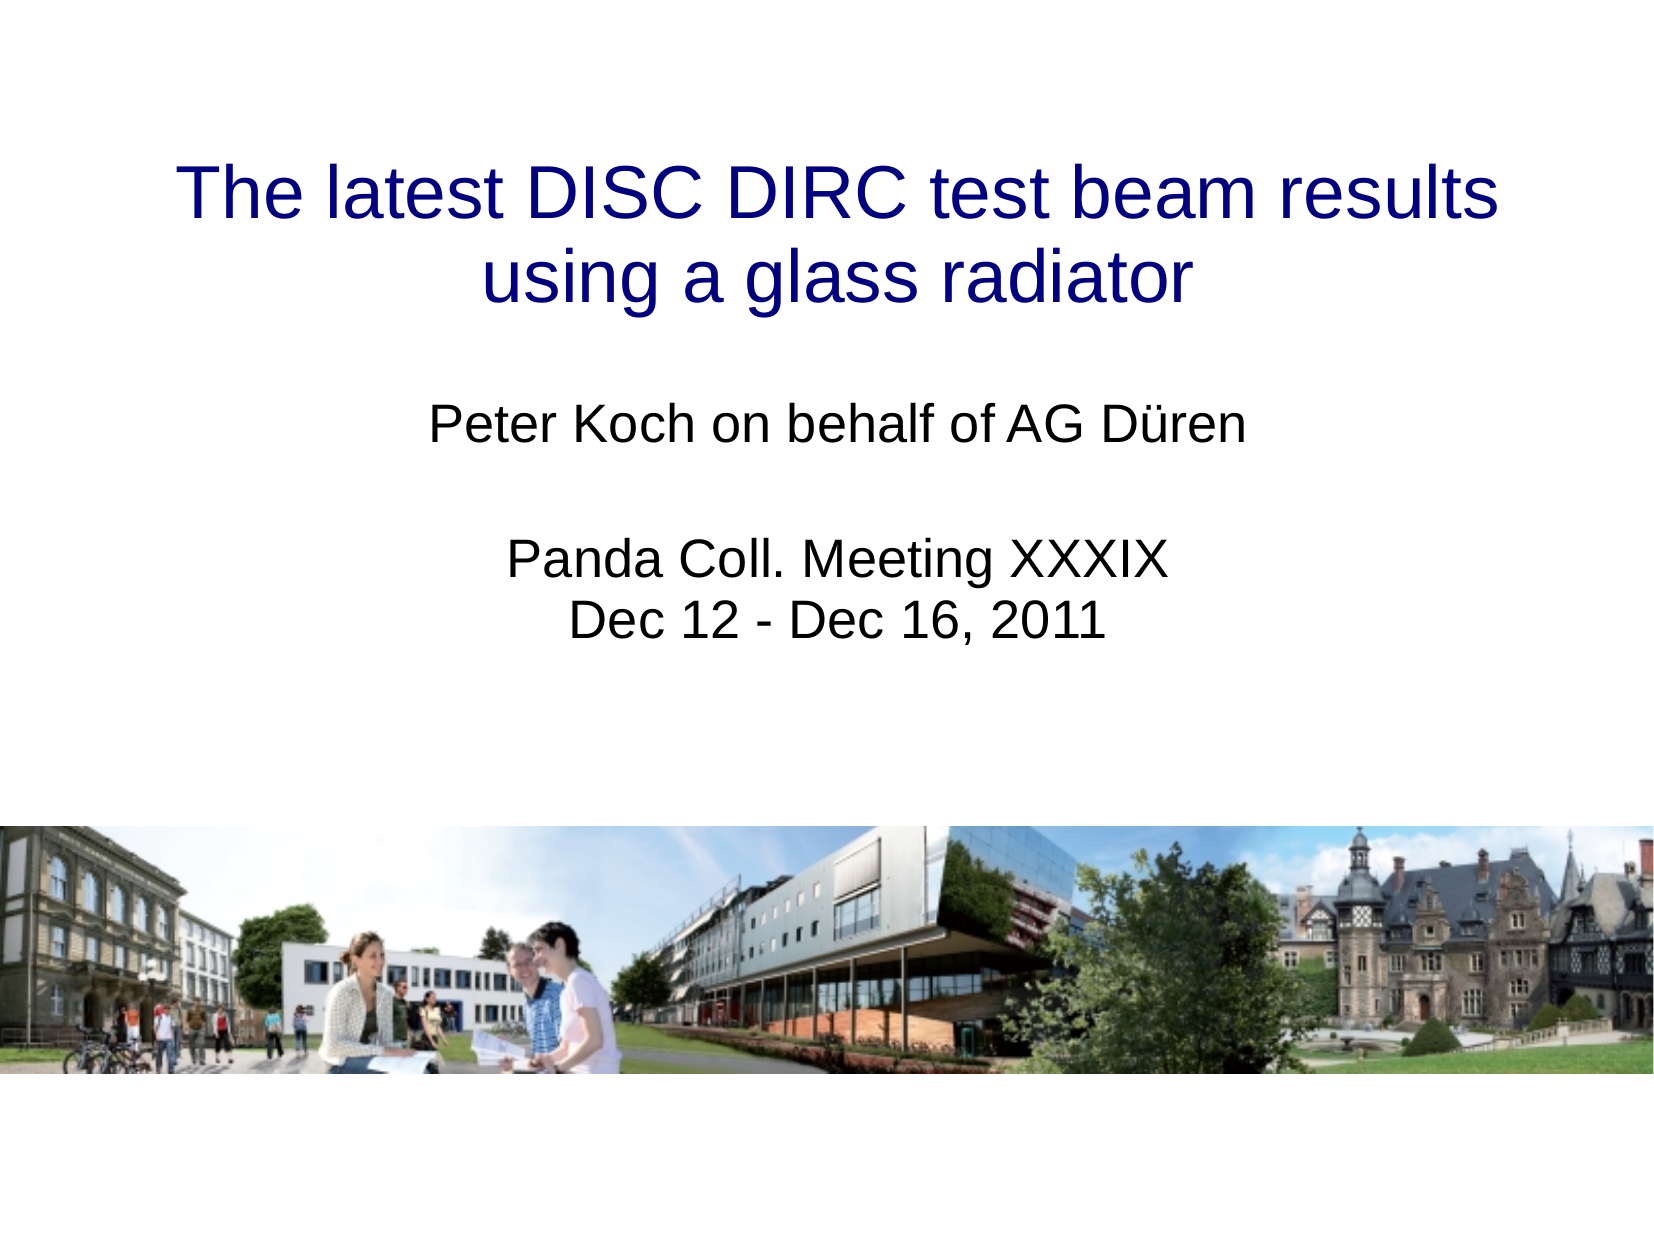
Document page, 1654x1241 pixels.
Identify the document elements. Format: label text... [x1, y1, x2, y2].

picture [0, 826, 1654, 1074]
subtitle The latest DISC DIRC test beam results using a glass radiator Peter Koch on behalf of AG Düren Panda Coll. Meeting XXXIX Dec 12 - Dec 16, 2011 [94, 129, 1583, 672]
